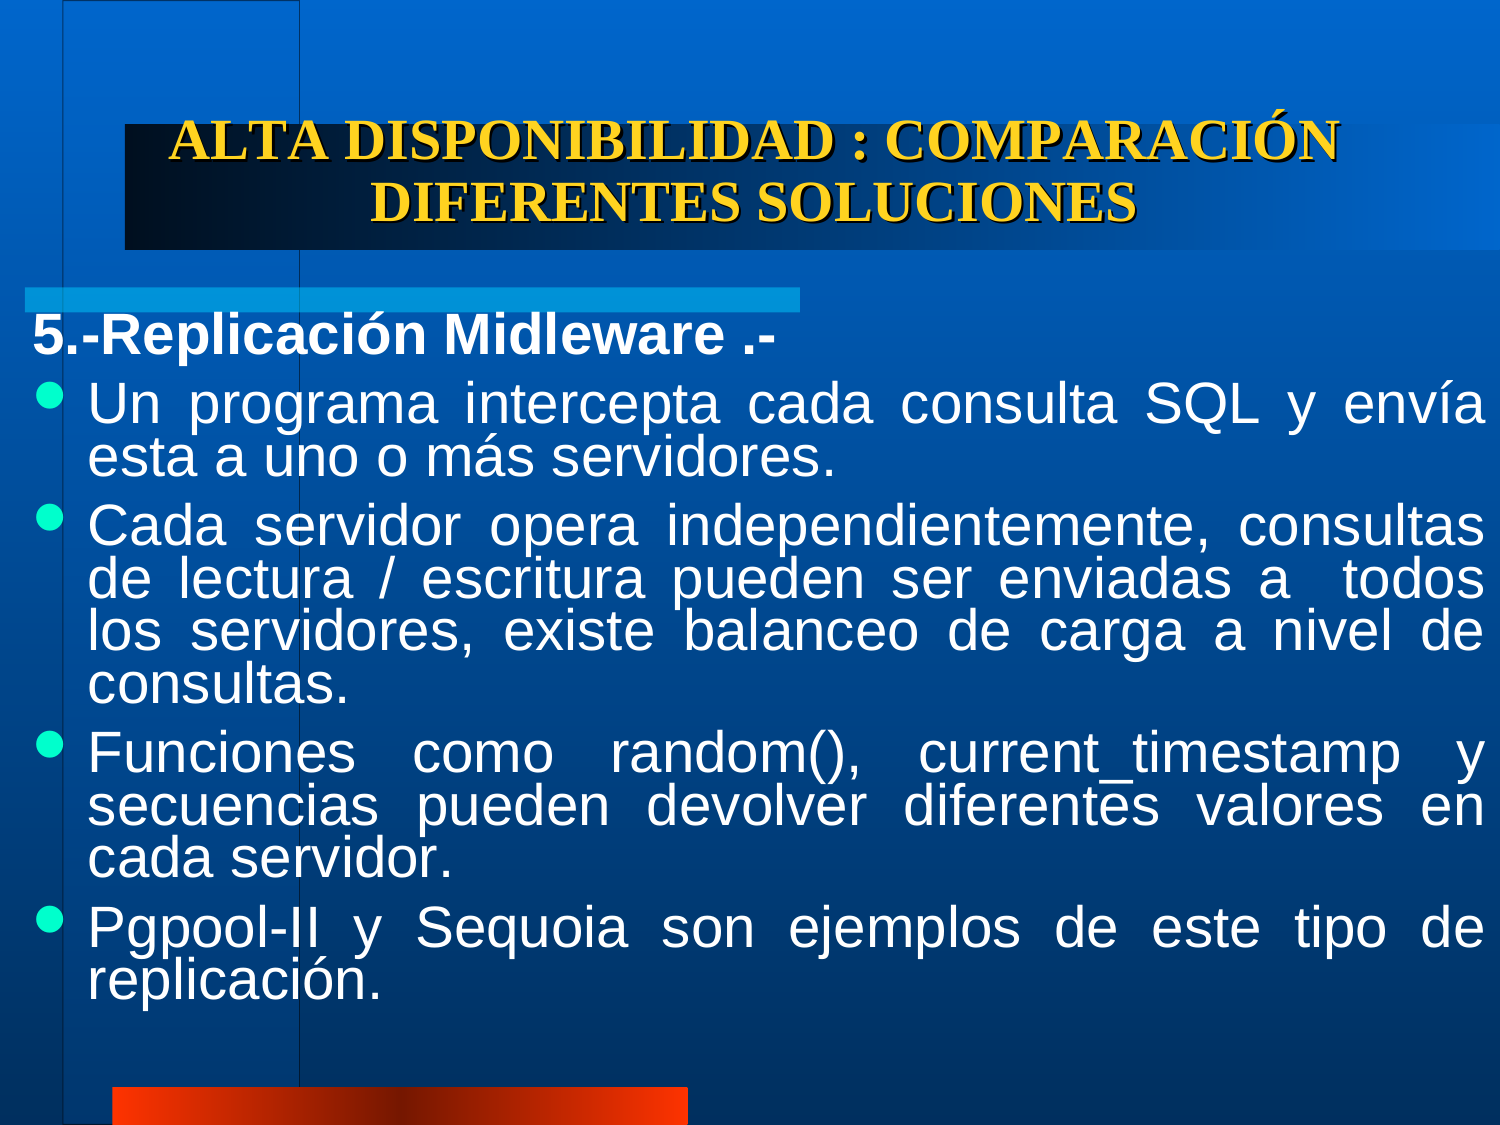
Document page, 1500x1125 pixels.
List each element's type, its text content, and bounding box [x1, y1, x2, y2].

title ALTA DISPONIBILIDAD : COMPARACIÓN DIFERENTES SOLUCIONES [13, 78, 1495, 266]
list 5.-Replicación Midleware .- Un programa intercepta cada consulta SQL y envía esta a uno o más servidores. Cada servidor opera independientemente, consultas de lectura / escritura pueden ser enviadas a todos los servidores, existe balanceo de carga a nivel de consultas. Funciones como random(), current_timestamp y secuencias pueden devolver diferentes valores en cada servidor. Pgpool-II y Sequoia son ejemplos de este tipo de replicación. [17, 304, 1500, 1125]
